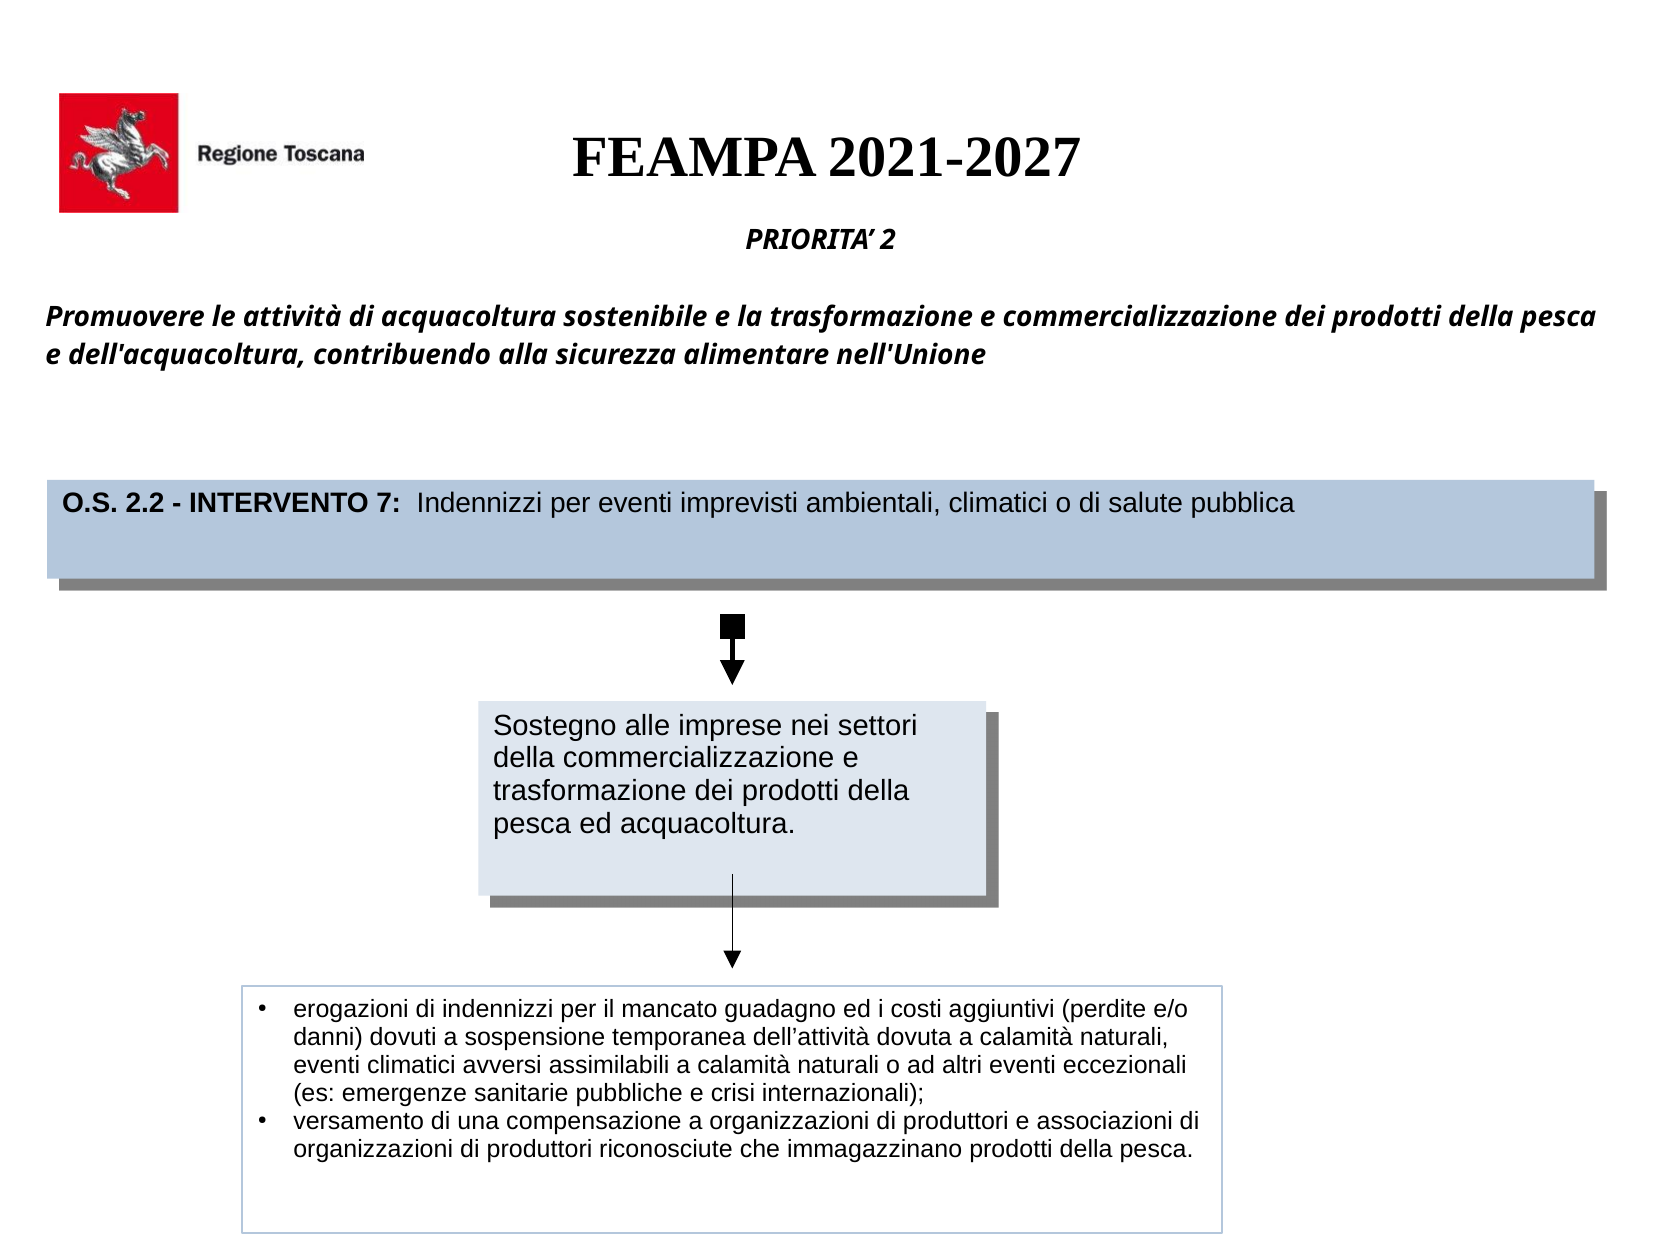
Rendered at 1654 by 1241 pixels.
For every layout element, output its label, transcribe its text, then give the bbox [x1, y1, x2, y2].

text_box erogazioni di indennizzi per il mancato guadagno ed i costi aggiuntivi (perdite e/o danni) dovuti a sospensione temporanea dell’attività dovuta a calamità naturali, eventi climatici avversi assimilabili a calamità naturali o ad altri eventi eccezionali (es: emergenze sanitarie pubbliche e crisi internazionali); versamento di una compensazione a organizzazioni di produttori e associazioni di organizzazioni di produttori riconosciute che immagazzinano prodotti della pesca. [242, 986, 1223, 1233]
text_box PRIORITA’ 2 Promuovere le attività di acquacoltura sostenibile e la trasformazione e commercializzazione dei prodotti della pesca e dell'acquacoltura, contribuendo alla sicurezza alimentare nell'Unione [30, 212, 1619, 454]
text_box O.S. 2.2 - INTERVENTO 7: Indennizzi per eventi imprevisti ambientali, climatici o di salute pubblica [47, 479, 1595, 579]
picture [59, 93, 367, 212]
title FEAMPA 2021-2027 [82, 49, 1571, 212]
text_box Sostegno alle imprese nei settori della commercializzazione e trasformazione dei prodotti della pesca ed acquacoltura. [478, 701, 987, 896]
